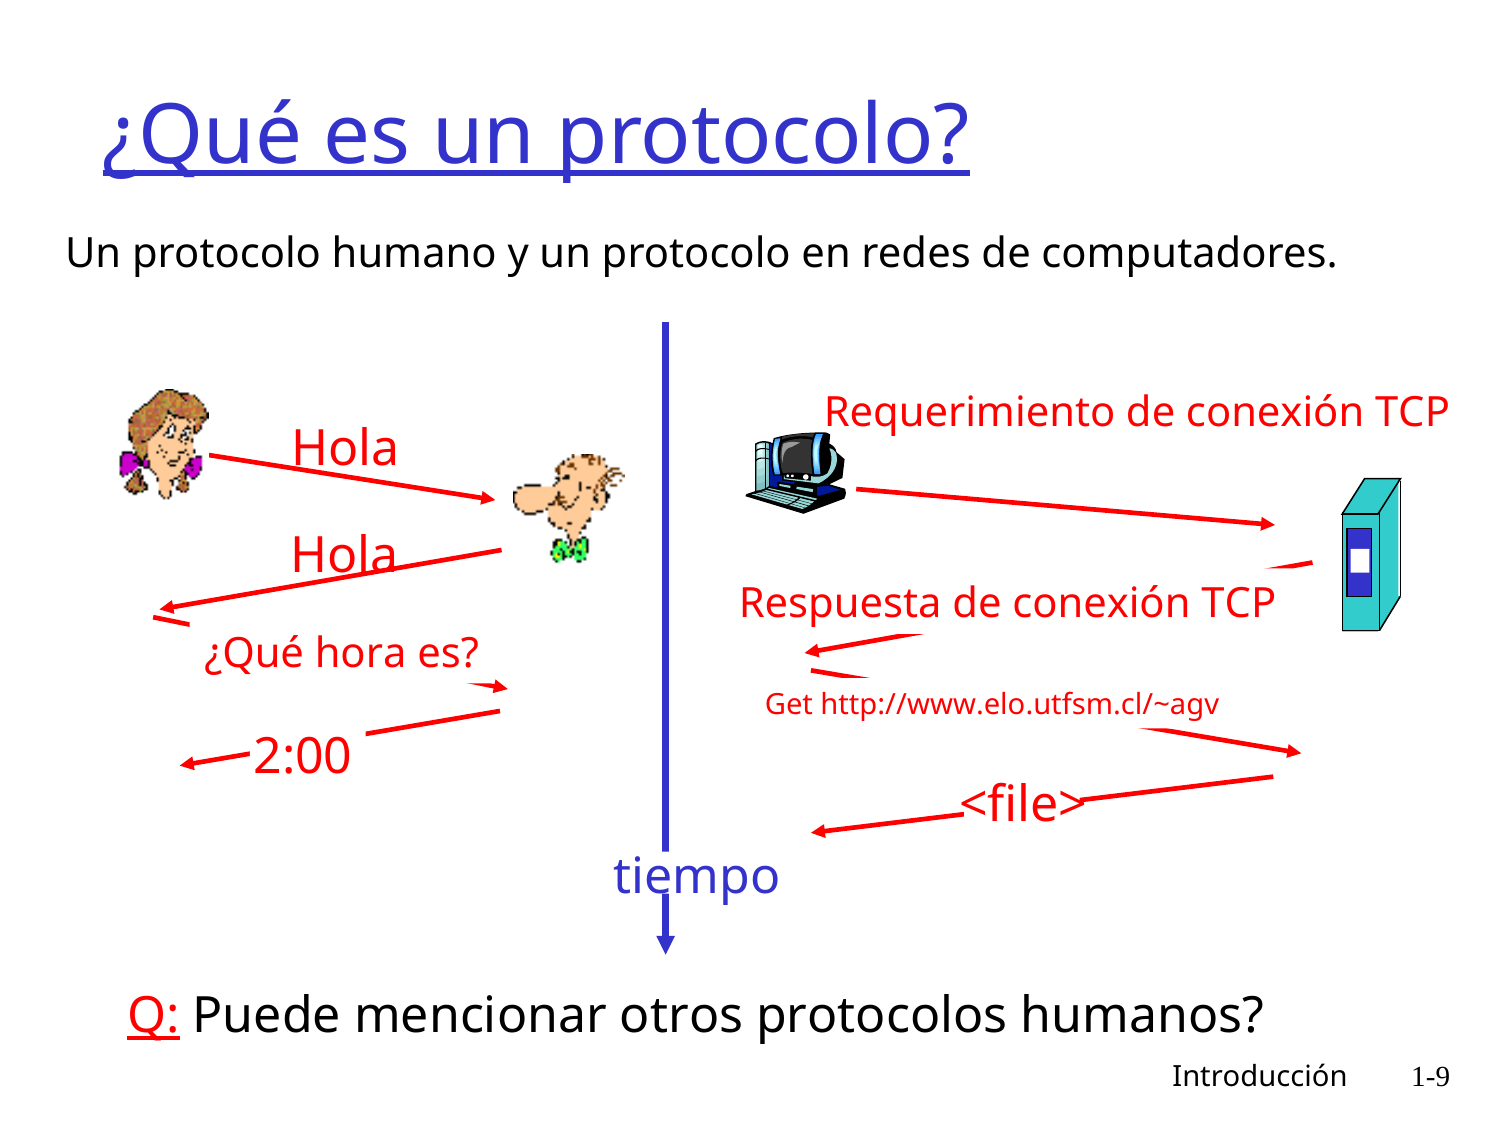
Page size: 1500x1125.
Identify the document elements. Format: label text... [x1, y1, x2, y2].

text_box [1342, 478, 1401, 632]
text_box tiempo [598, 835, 796, 912]
text_box Q: Puede mencionar otros protocolos humanos? [112, 975, 1397, 1063]
text_box Hola [276, 407, 415, 483]
text_box Respuesta de conexión TCP [724, 568, 1292, 634]
list Un protocolo humano y un protocolo en redes de computadores. [50, 215, 1463, 338]
text_box [715, 567, 952, 615]
picture [116, 389, 209, 504]
text_box <file> [944, 763, 1103, 840]
title ¿Qué es un protocolo? [87, 37, 1363, 215]
text_box Requerimiento de conexión TCP [809, 376, 1466, 443]
text_box Get http://www.elo.utfsm.cl/~agv [749, 678, 1373, 729]
text_box Introducción [887, 1063, 1362, 1125]
text_box Hola [275, 515, 414, 591]
picture [513, 454, 625, 568]
text_box ¿Qué hora es? [189, 617, 494, 684]
text_box 2:00 [238, 715, 368, 791]
picture [745, 431, 848, 514]
text_box 1-<number> [1362, 1050, 1466, 1125]
